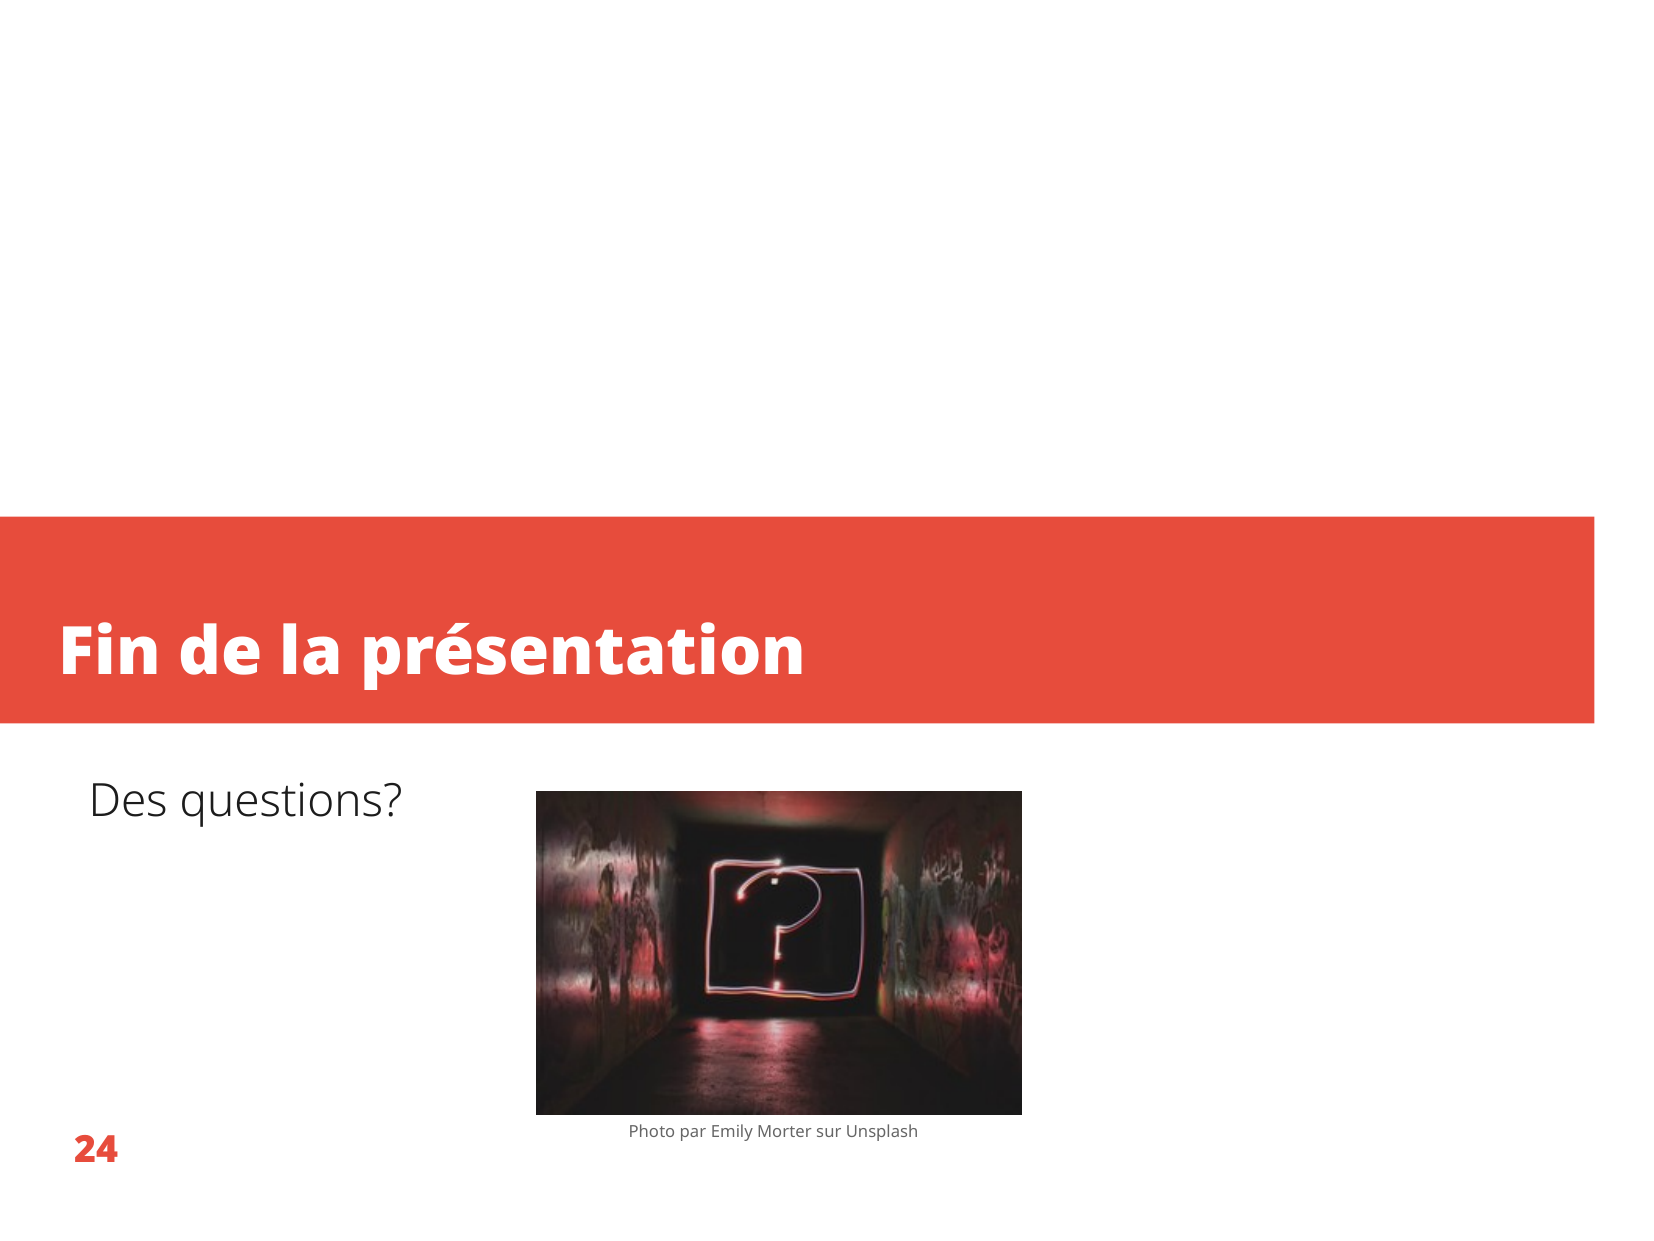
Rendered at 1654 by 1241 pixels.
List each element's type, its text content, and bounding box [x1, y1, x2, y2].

text_box Photo par Emily Morter sur Unsplash [478, 1112, 1069, 1152]
text_box Des questions? [88, 767, 1595, 851]
picture [536, 791, 1022, 1112]
title Fin de la présentation [59, 546, 1595, 694]
